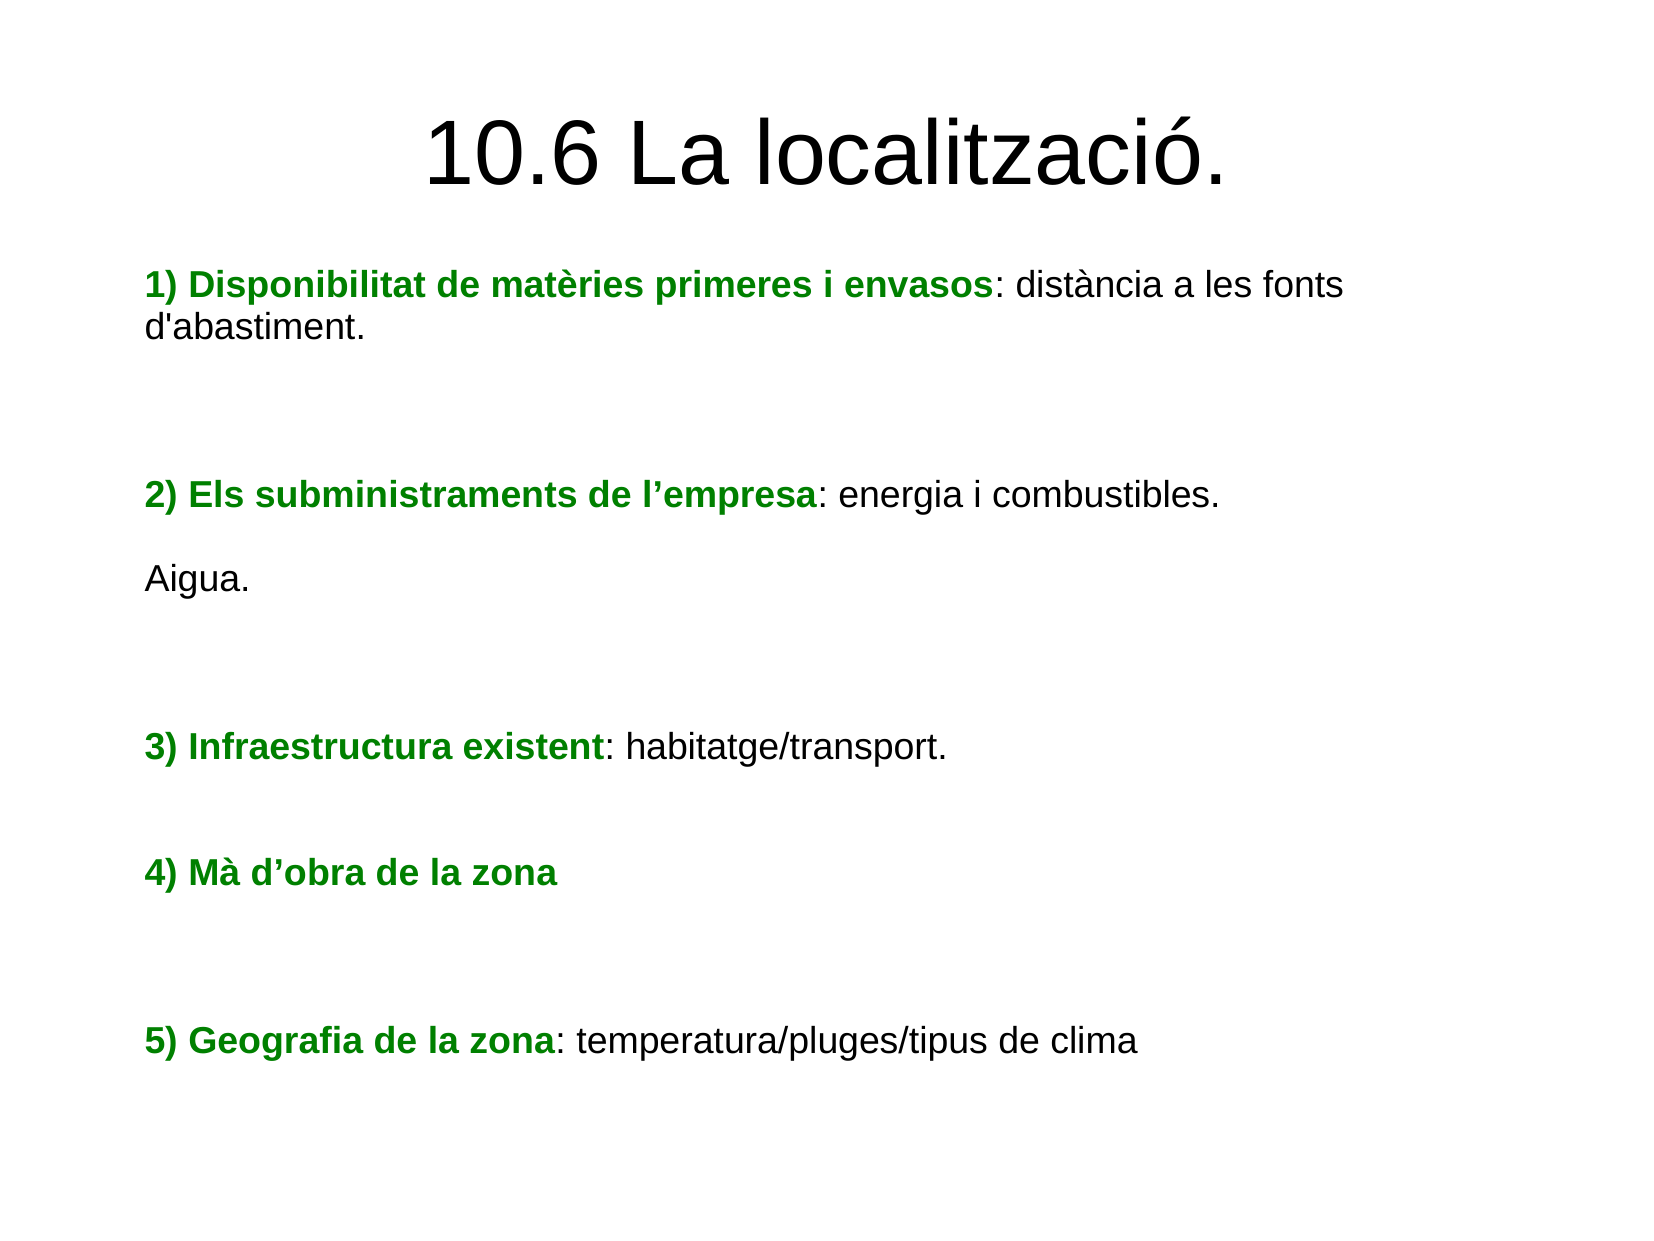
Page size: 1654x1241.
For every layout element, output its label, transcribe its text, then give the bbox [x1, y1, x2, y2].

text_box 1) Disponibilitat de matèries primeres i envasos: distància a les fonts d'abastiment. 2) Els subministraments de l’empresa: energia i combustibles. Aigua. 3) Infraestructura existent: habitatge/transport. 4) Mà d’obra de la zona 5) Geografia de la zona: temperatura/pluges/tipus de clima [129, 256, 1418, 1070]
title 10.6 La localització. [82, 49, 1571, 257]
